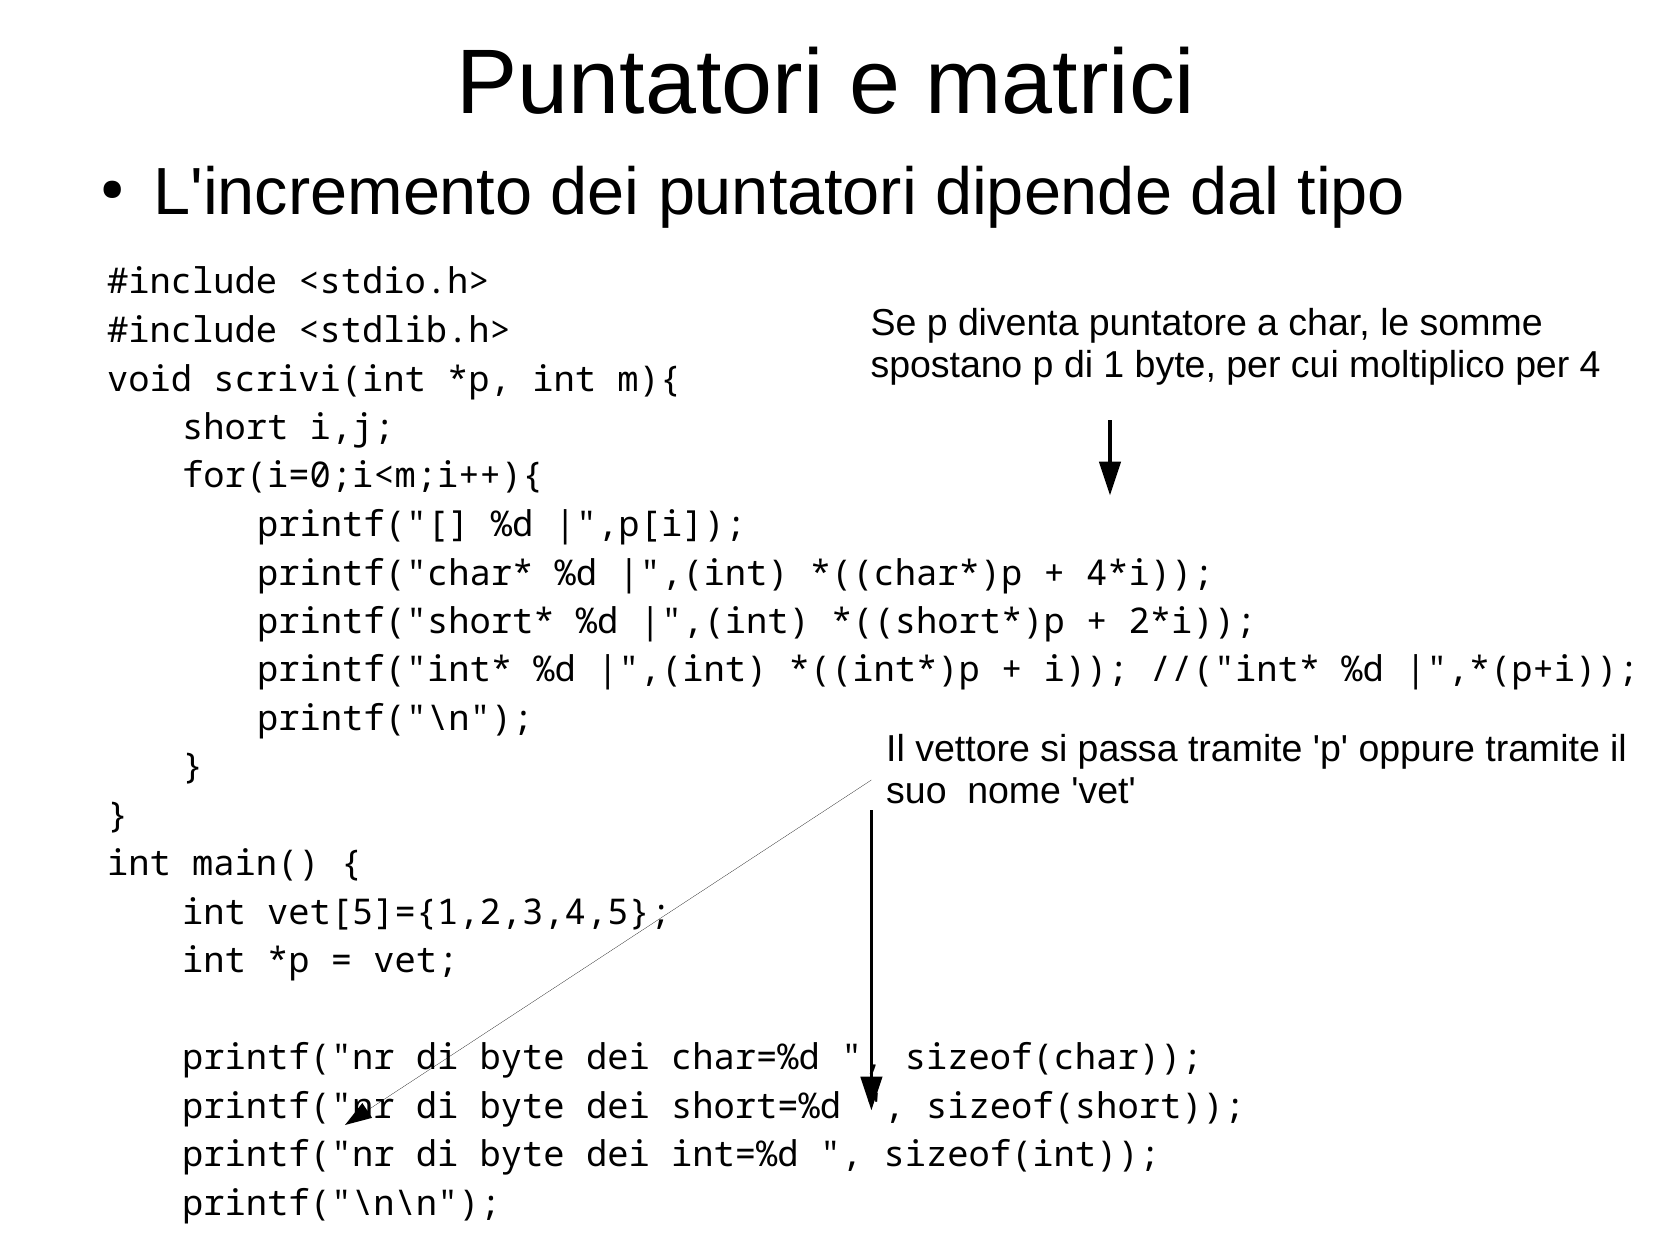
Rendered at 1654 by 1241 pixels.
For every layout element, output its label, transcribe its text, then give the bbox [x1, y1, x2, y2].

list L'incremento dei puntatori dipende dal tipo [82, 154, 1538, 874]
text_box Il vettore si passa tramite 'p' oppure tramite il suo nome 'vet' [871, 720, 1643, 819]
text_box #include <stdio.h> #include <stdlib.h> void scrivi(int *p, int m){ short i,j; for(i=0;i<m;i++){ printf("[] %d |",p[i]); printf("char* %d |",(int) *((char*)p + 4*i)); printf("short* %d |",(int) *((short*)p + 2*i)); printf("int* %d |",(int) *((int*)p + i)); //("int* %d |",*(p+i)); printf("\n"); } } int main() { int vet[5]={1,2,3,4,5}; int *p = vet; printf("nr di byte dei char=%d ", sizeof(char)); printf("nr di byte dei short=%d ", sizeof(short)); printf("nr di byte dei int=%d ", sizeof(int)); printf("\n\n"); scrivi(p,5); //oppure scrivi(vet,5) } [92, 248, 1654, 1241]
title Puntatori e matrici [82, 0, 1571, 186]
text_box Se p diventa puntatore a char, le somme spostano p di 1 byte, per cui moltiplico per 4 [855, 294, 1616, 393]
